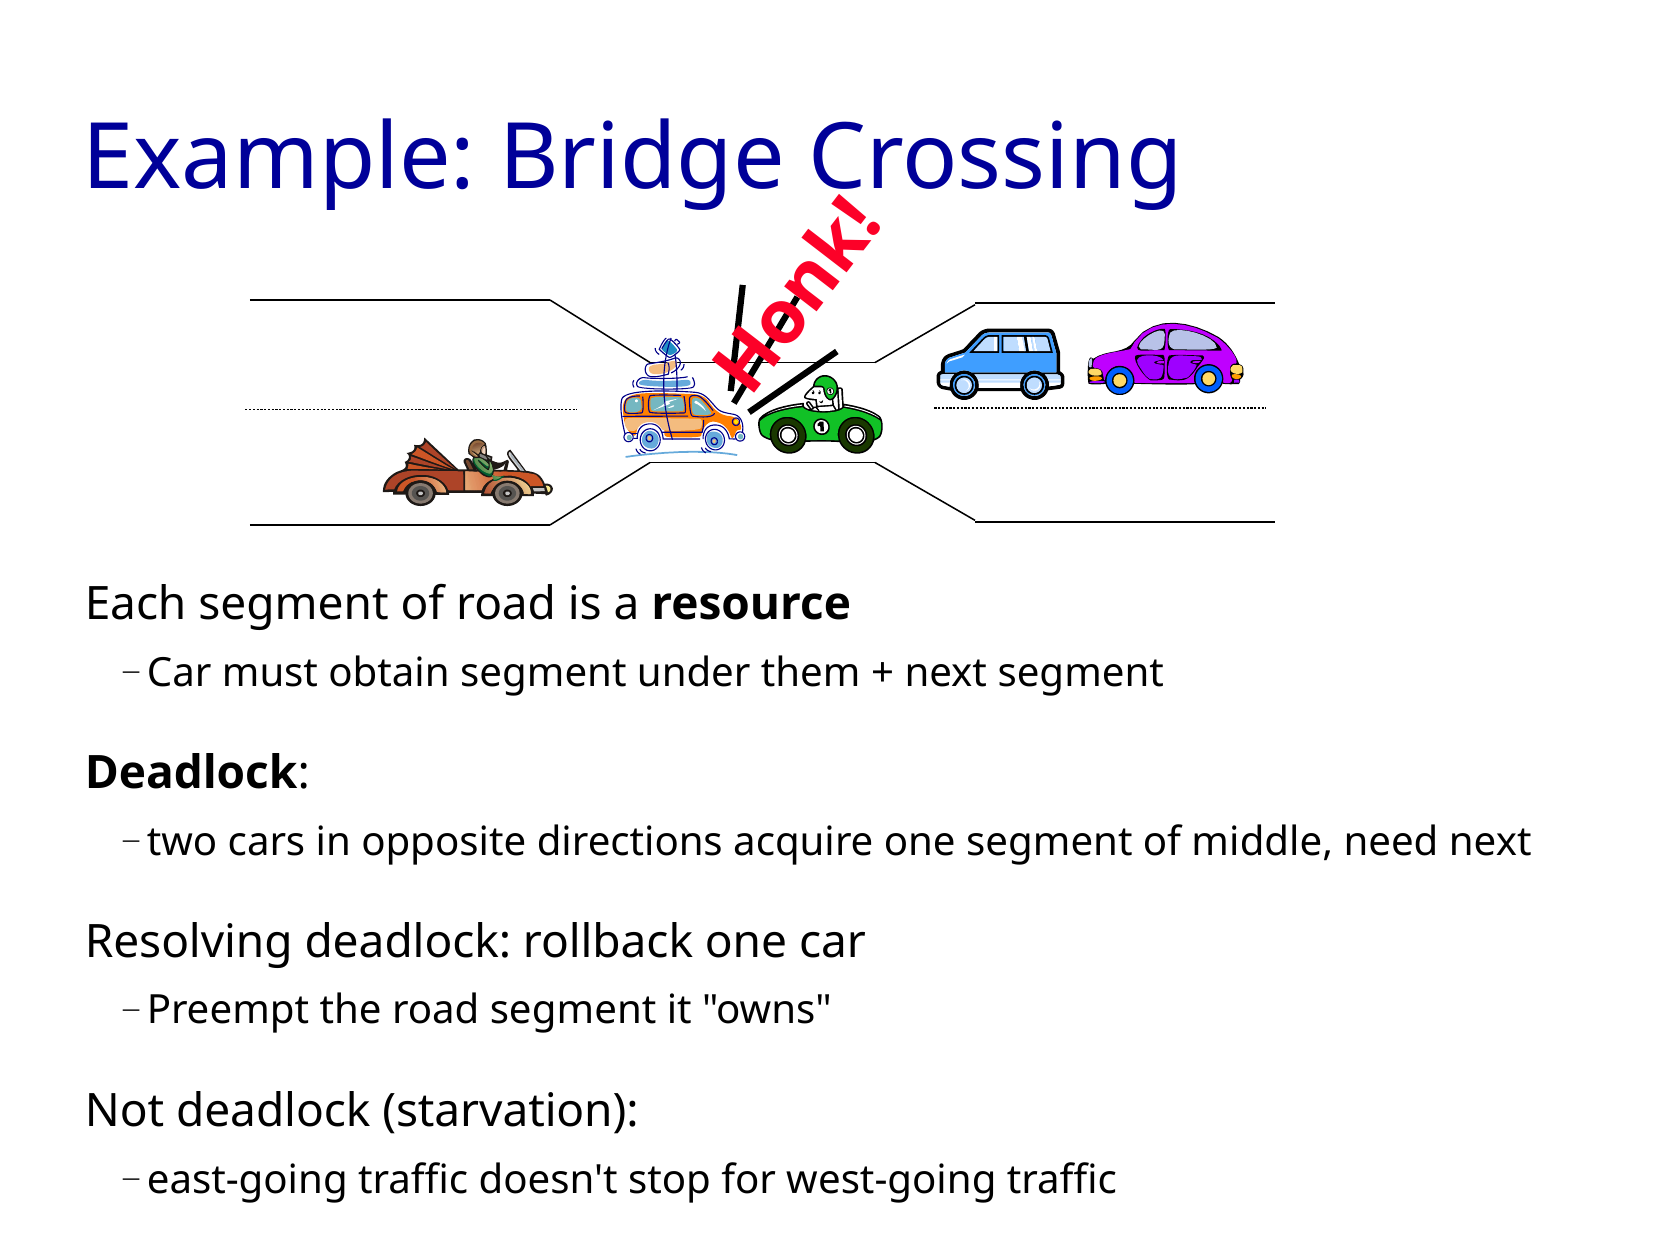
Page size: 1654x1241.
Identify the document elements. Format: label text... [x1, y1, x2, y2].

text_box Honk! [675, 276, 822, 423]
picture [620, 337, 746, 458]
text_box Honk! [771, 311, 794, 333]
list Each segment of road is a resource Car must obtain segment under them + next segment Deadlock: two cars in opposite directions acquire one segment of middle, need next Resolving deadlock: rollback one car Preempt the road segment it "owns" Not deadlock (starvation): east-going traffic doesn't stop for west-going traffic [60, 570, 1571, 1216]
picture [757, 375, 883, 454]
text_box [932, 324, 1069, 404]
title Example: Bridge Crossing [82, 49, 1571, 257]
picture [1082, 312, 1246, 395]
text_box [382, 437, 553, 507]
